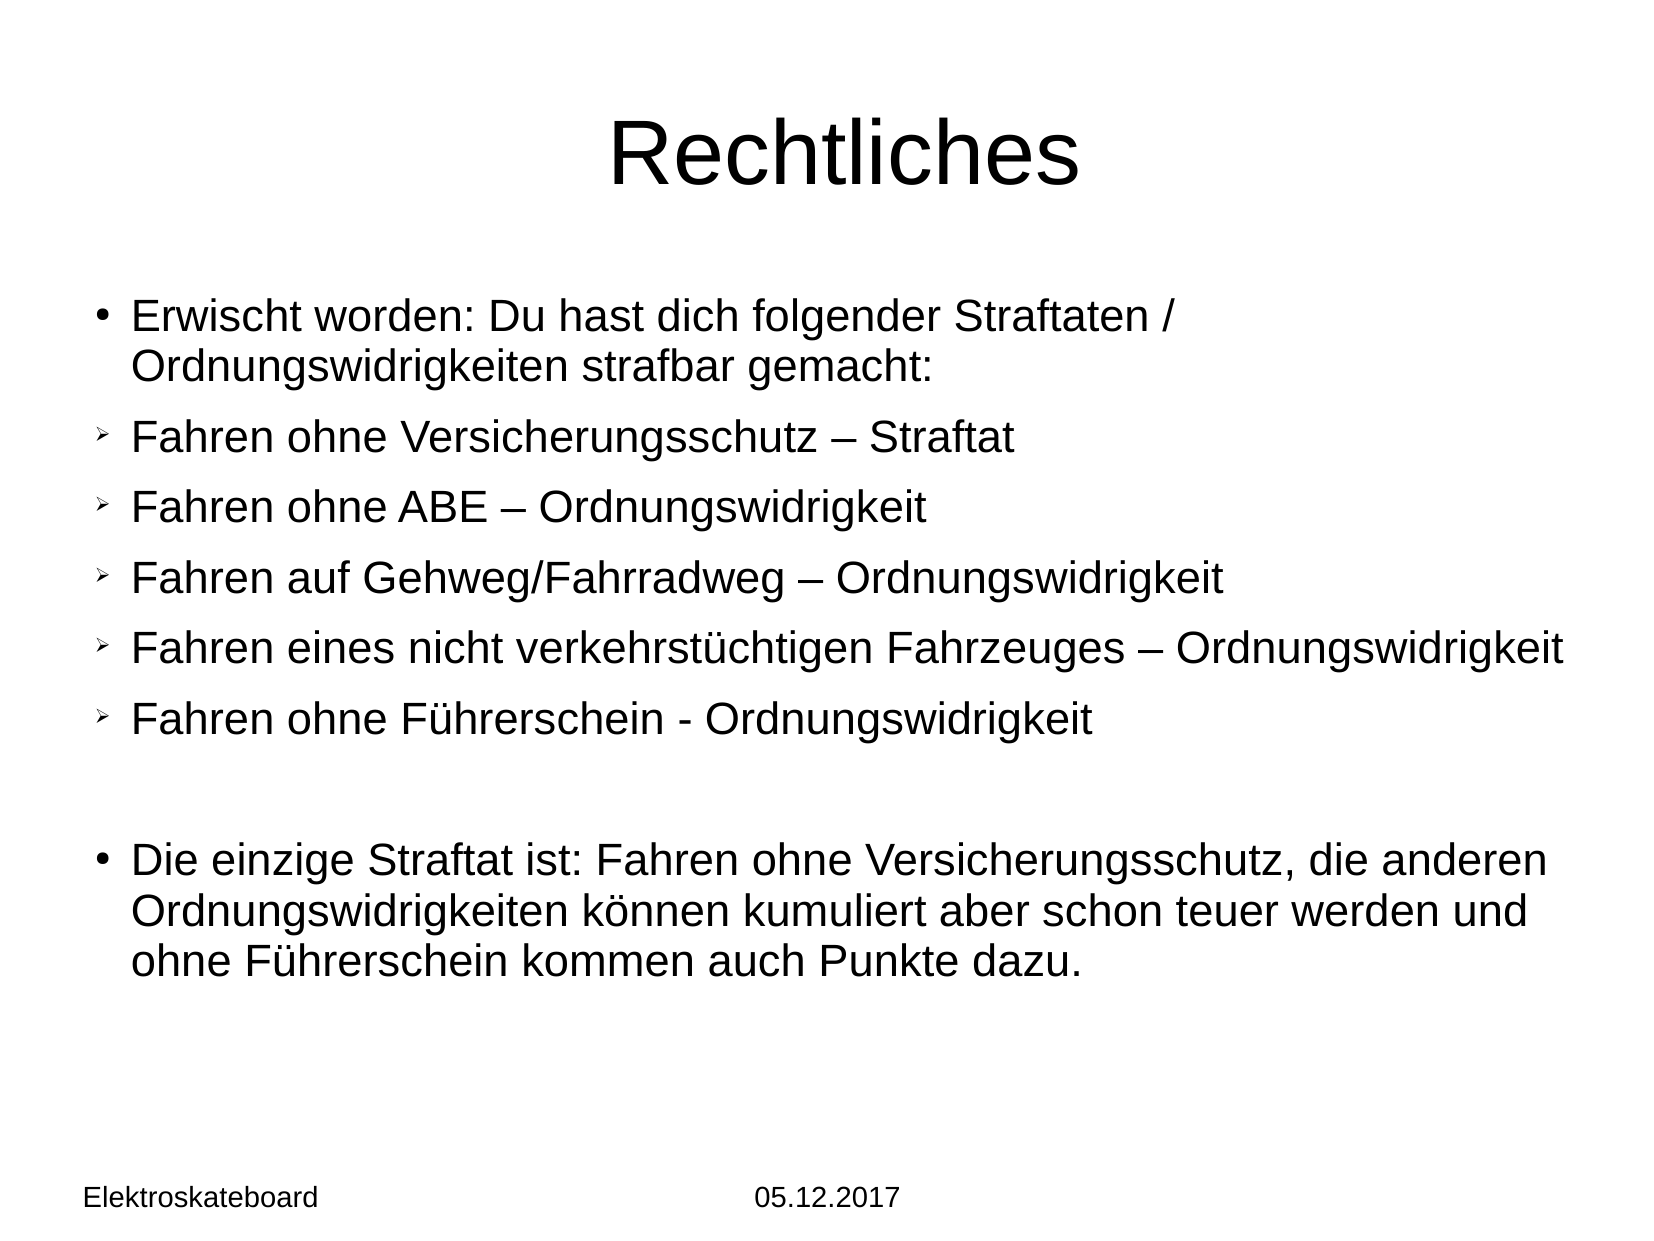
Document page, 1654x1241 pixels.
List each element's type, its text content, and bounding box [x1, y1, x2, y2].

list Erwischt worden: Du hast dich folgender Straftaten / Ordnungswidrigkeiten strafbar gemacht: Fahren ohne Versicherungsschutz – Straftat Fahren ohne ABE – Ordnungswidrigkeit Fahren auf Gehweg/Fahrradweg – Ordnungswidrigkeit Fahren eines nicht verkehrstüchtigen Fahrzeuges – Ordnungswidrigkeit Fahren ohne Führerschein - Ordnungswidrigkeit Die einzige Straftat ist: Fahren ohne Versicherungsschutz, die anderen Ordnungswidrigkeiten können kumuliert aber schon teuer werden und ohne Führerschein kommen auch Punkte dazu. [82, 290, 1571, 1010]
title Rechtliches [82, 49, 1571, 257]
